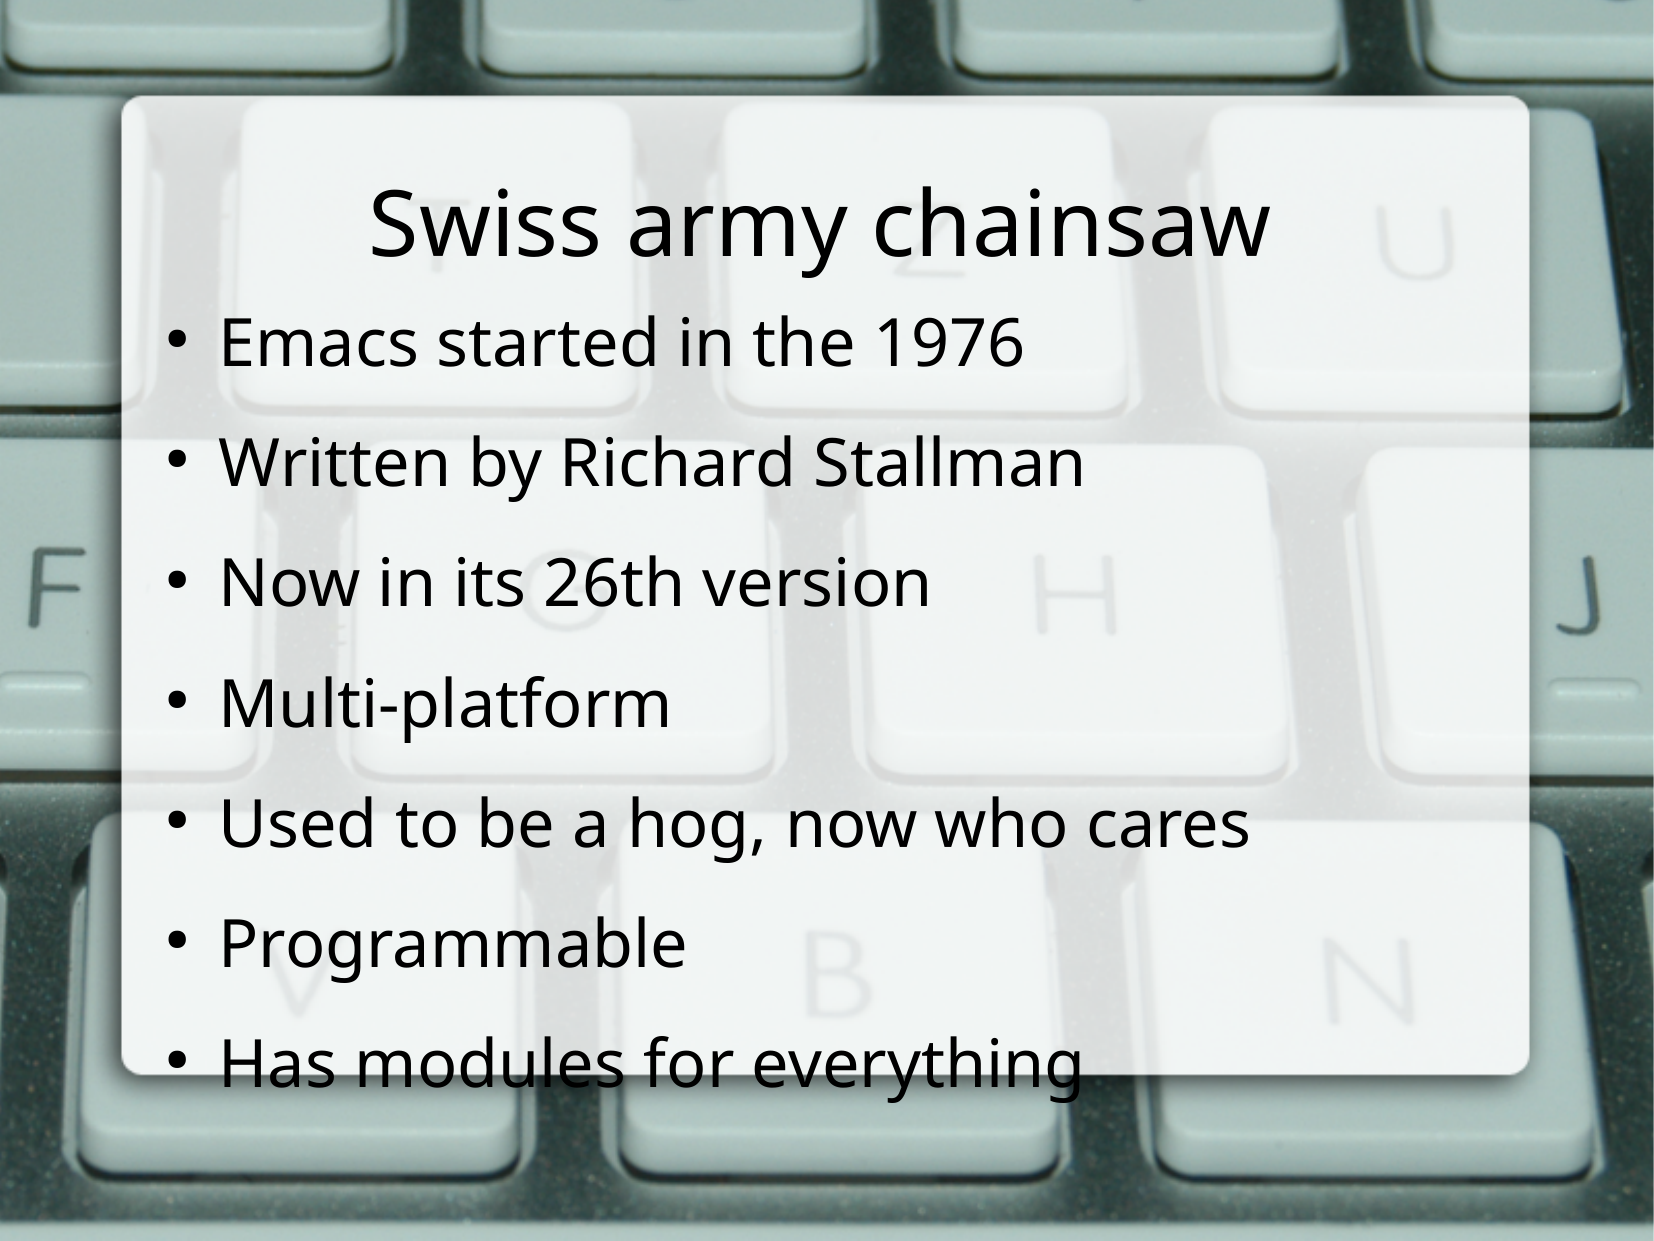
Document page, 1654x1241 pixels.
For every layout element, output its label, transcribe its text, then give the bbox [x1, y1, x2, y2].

list Emacs started in the 1976 Written by Richard Stallman Now in its 26th version Multi-platform Used to be a hog, now who cares Programmable Has modules for everything [147, 295, 1506, 1039]
picture [0, 0, 1654, 1241]
title Swiss army chainsaw [135, 117, 1506, 325]
